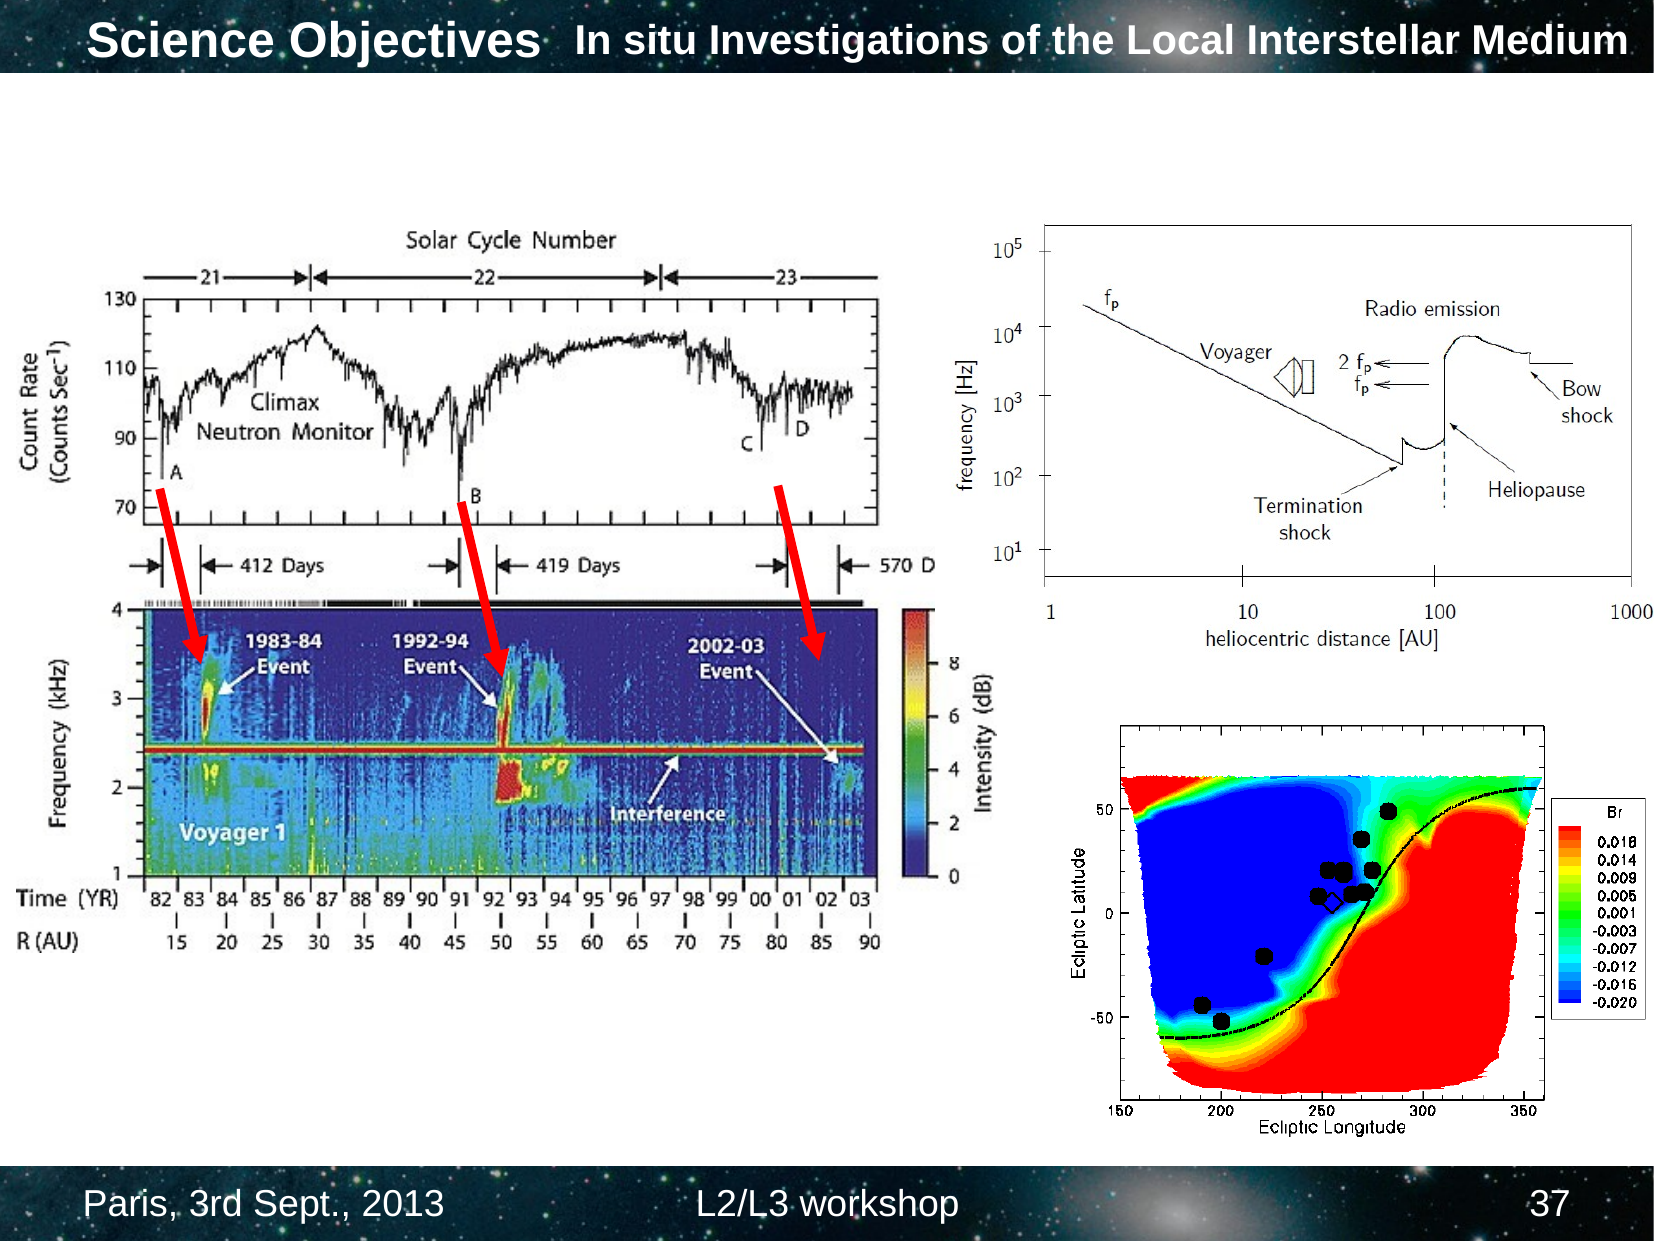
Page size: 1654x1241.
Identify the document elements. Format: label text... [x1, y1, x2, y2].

picture [1050, 661, 1650, 1155]
picture [16, 212, 1654, 953]
picture [509, 0, 1654, 73]
picture [428, 1193, 438, 1201]
picture [0, 0, 248, 73]
picture [438, 1212, 443, 1222]
text_box Science Objectives [71, 0, 557, 71]
picture [0, 1166, 1654, 1241]
